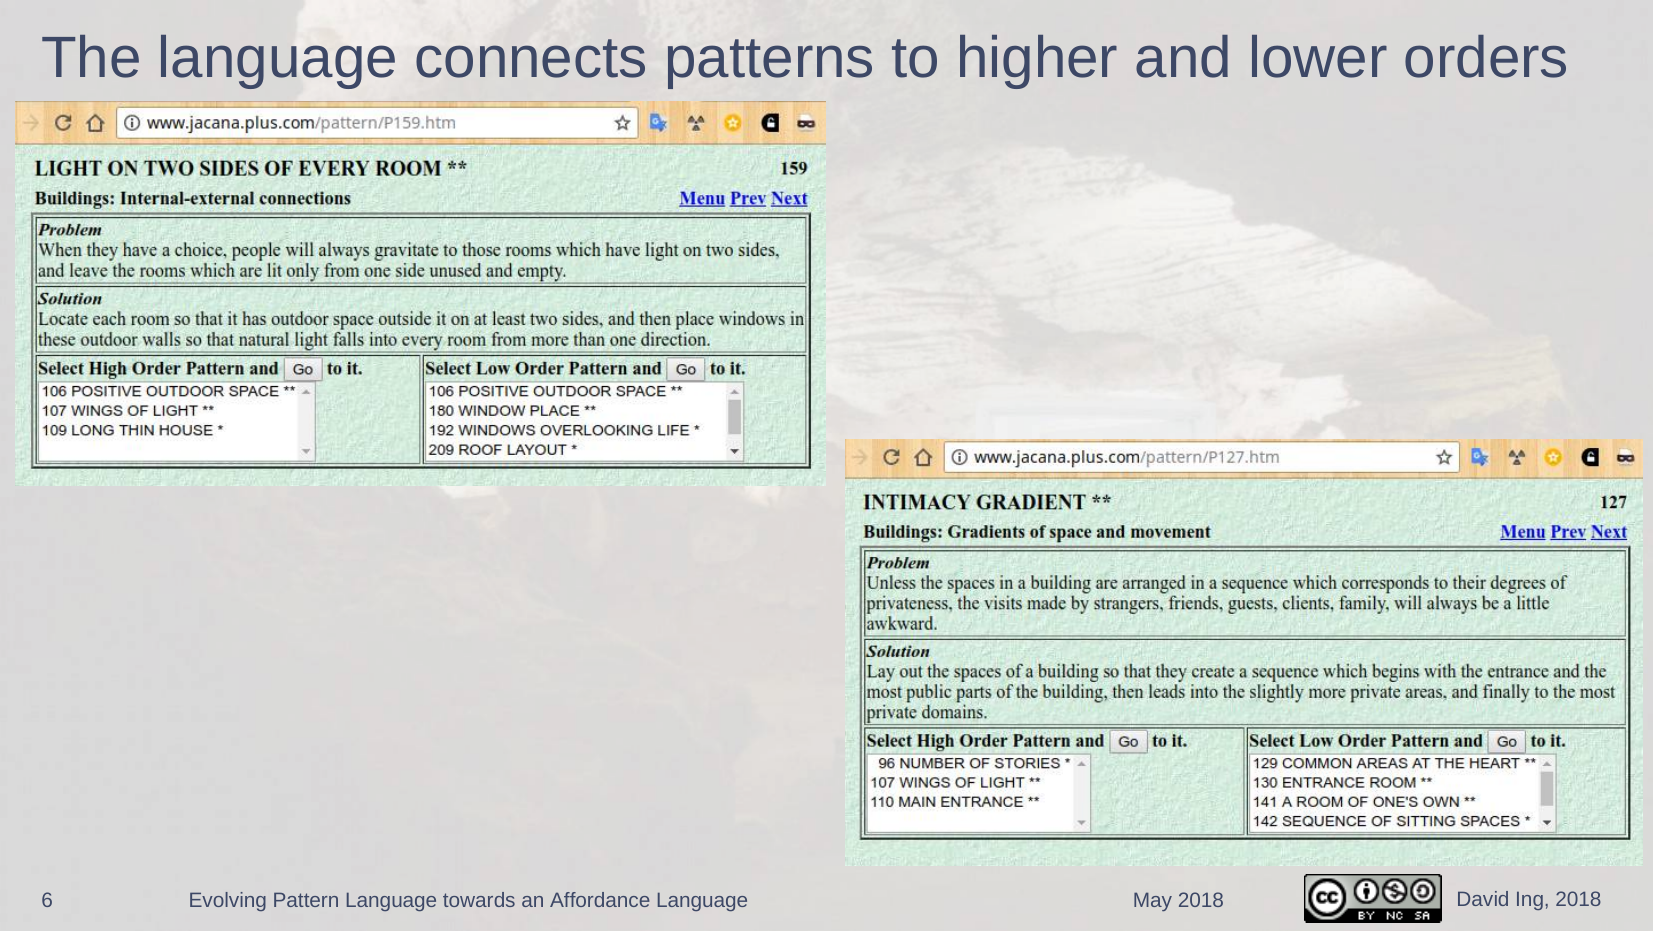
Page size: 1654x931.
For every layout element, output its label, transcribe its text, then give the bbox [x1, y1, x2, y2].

picture [845, 439, 1643, 866]
title The language connects patterns to higher and lower orders [41, 30, 1613, 155]
text_box 1967 Pattern Manual [0, 0, 1653, 931]
picture [1304, 874, 1442, 923]
picture [15, 101, 826, 486]
